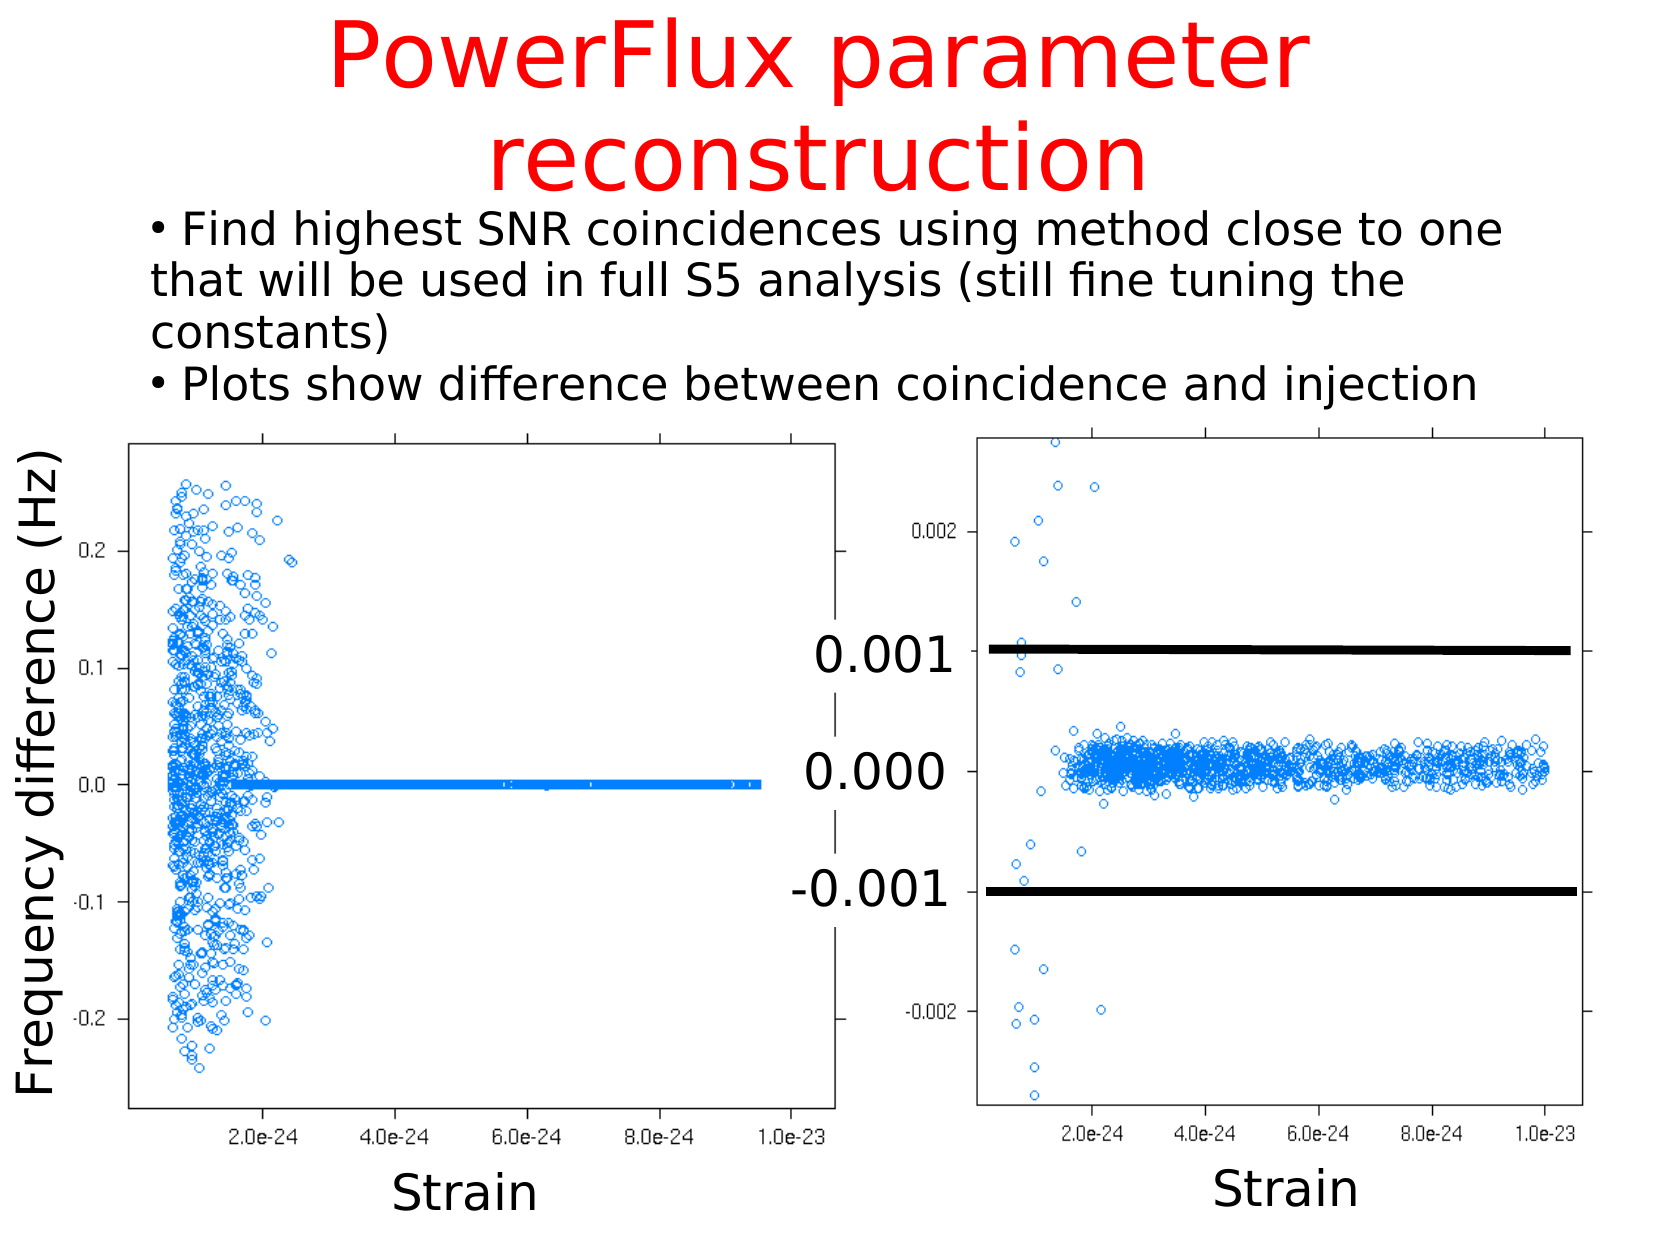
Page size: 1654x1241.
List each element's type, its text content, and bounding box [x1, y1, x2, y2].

text_box 0.001 [770, 619, 972, 693]
picture [9, 373, 1633, 1217]
text_box Strain [376, 1158, 645, 1232]
text_box Frequency difference (Hz) [0, 397, 77, 1114]
text_box -0.001 [766, 853, 967, 927]
text_box Find highest SNR coincidences using method close to one that will be used in full S5 analysis (still fine tuning the constants) Plots show difference between coincidence and injection [135, 196, 1594, 420]
text_box 0.000 [761, 736, 962, 810]
title PowerFlux parameter reconstruction [74, 2, 1563, 214]
text_box Strain [1197, 1153, 1466, 1227]
